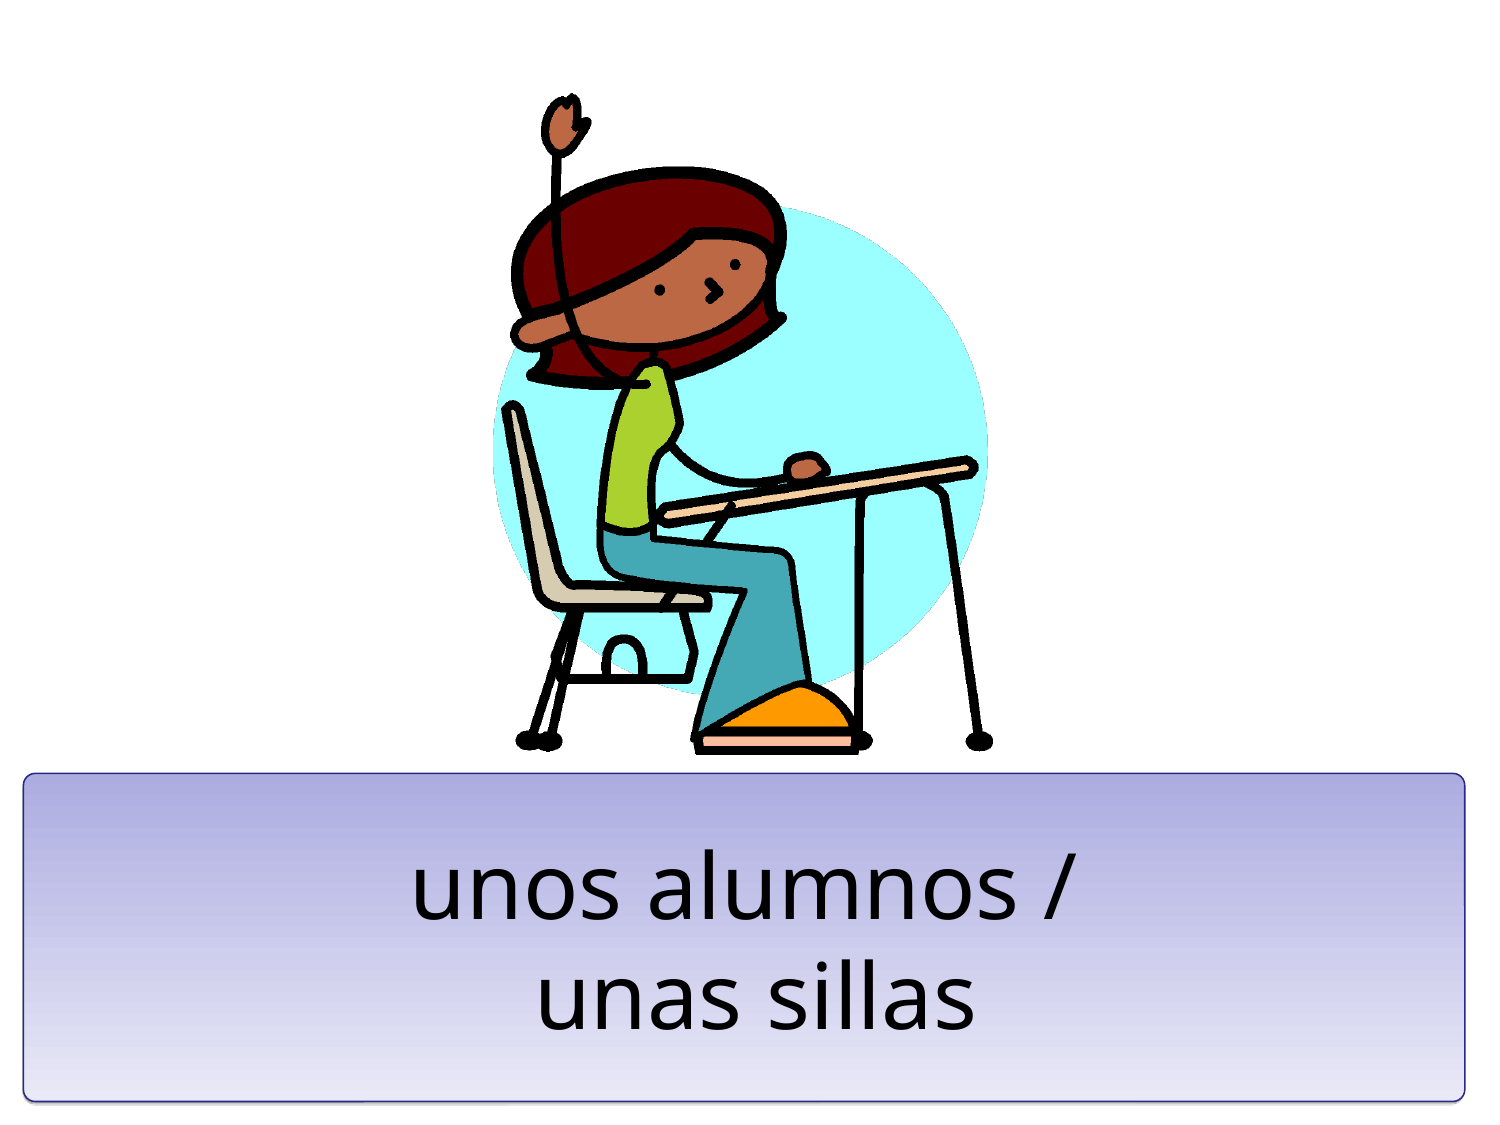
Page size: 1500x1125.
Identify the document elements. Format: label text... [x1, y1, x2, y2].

picture [492, 93, 993, 755]
text_box unos alumnos / unas sillas [23, 773, 1465, 1102]
